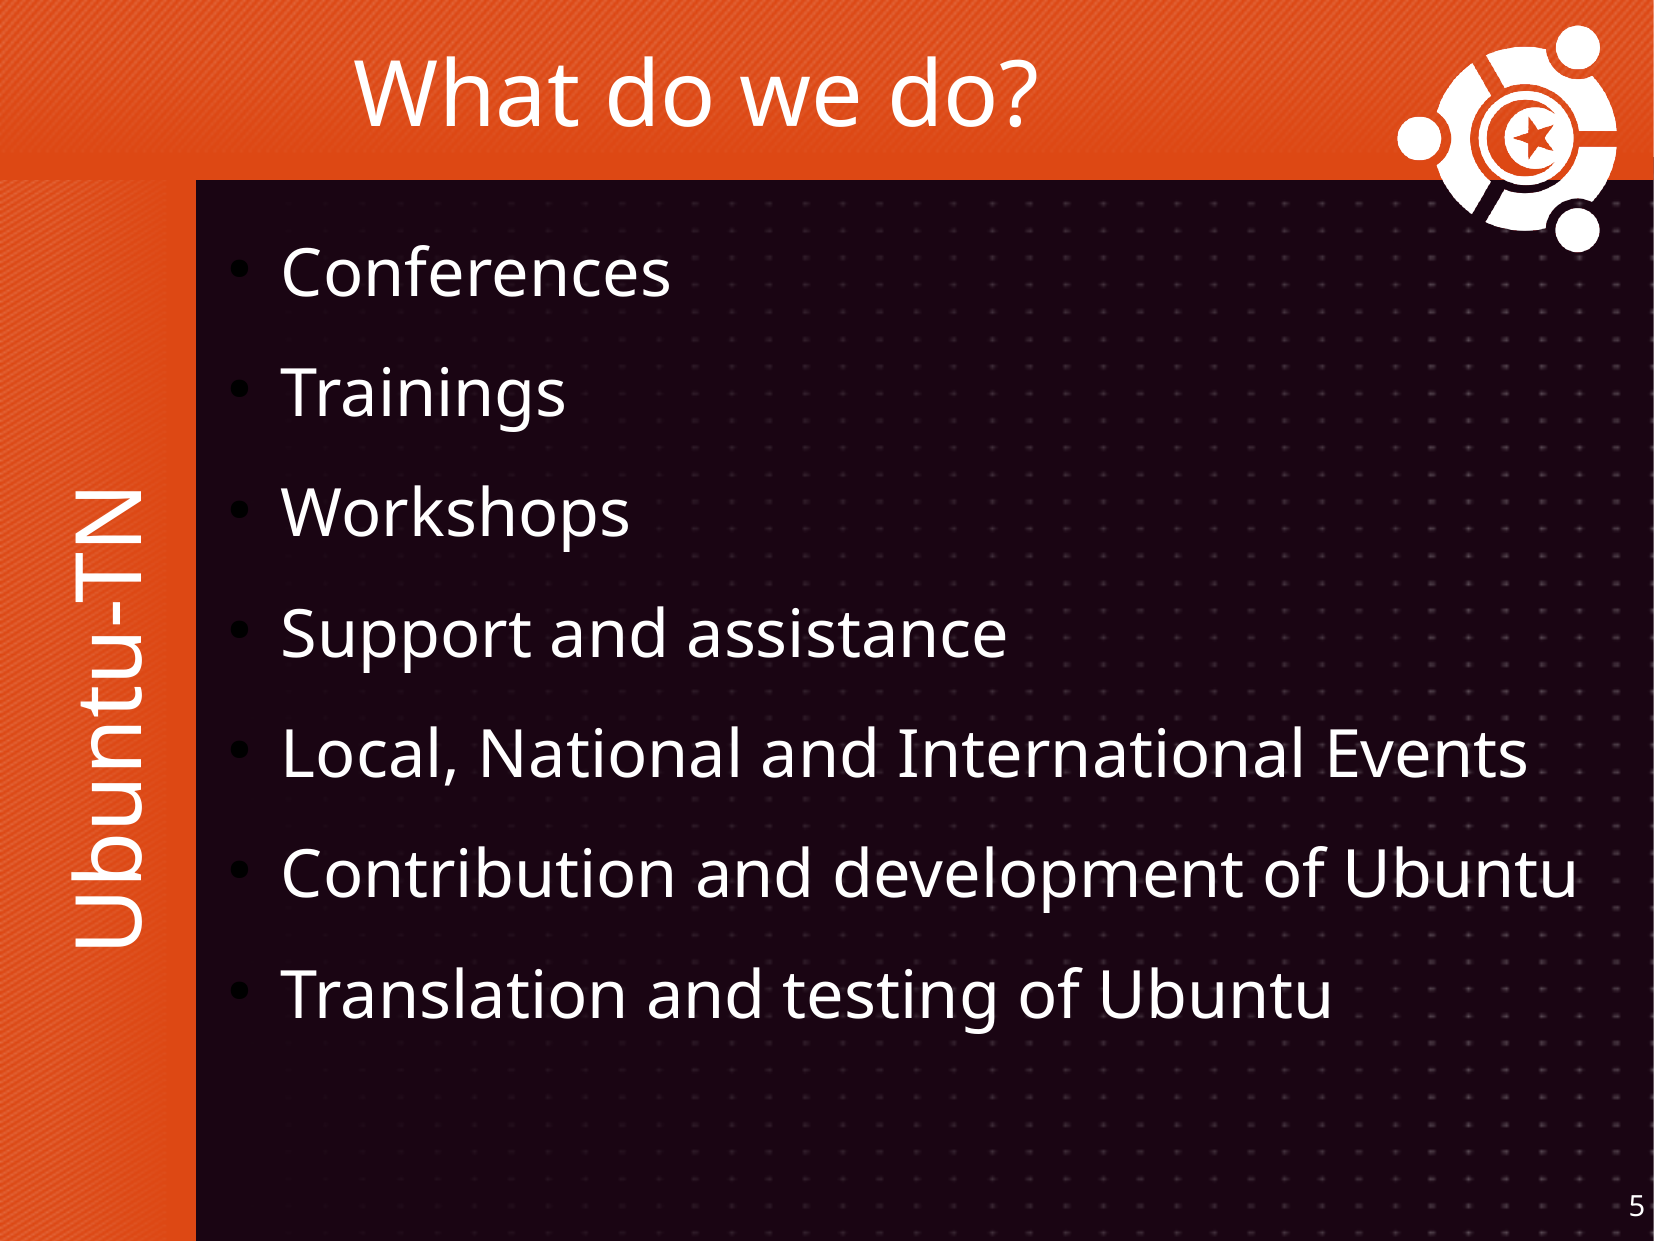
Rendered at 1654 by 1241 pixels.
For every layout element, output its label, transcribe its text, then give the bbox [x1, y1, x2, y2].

picture [0, 0, 1654, 1241]
title Ubuntu-TN [17, 210, 196, 1229]
title What do we do? [0, 2, 1394, 181]
list Conferences Trainings Workshops Support and assistance Local, National and International Events Contribution and development of Ubuntu Translation and testing of Ubuntu [210, 225, 1639, 1186]
